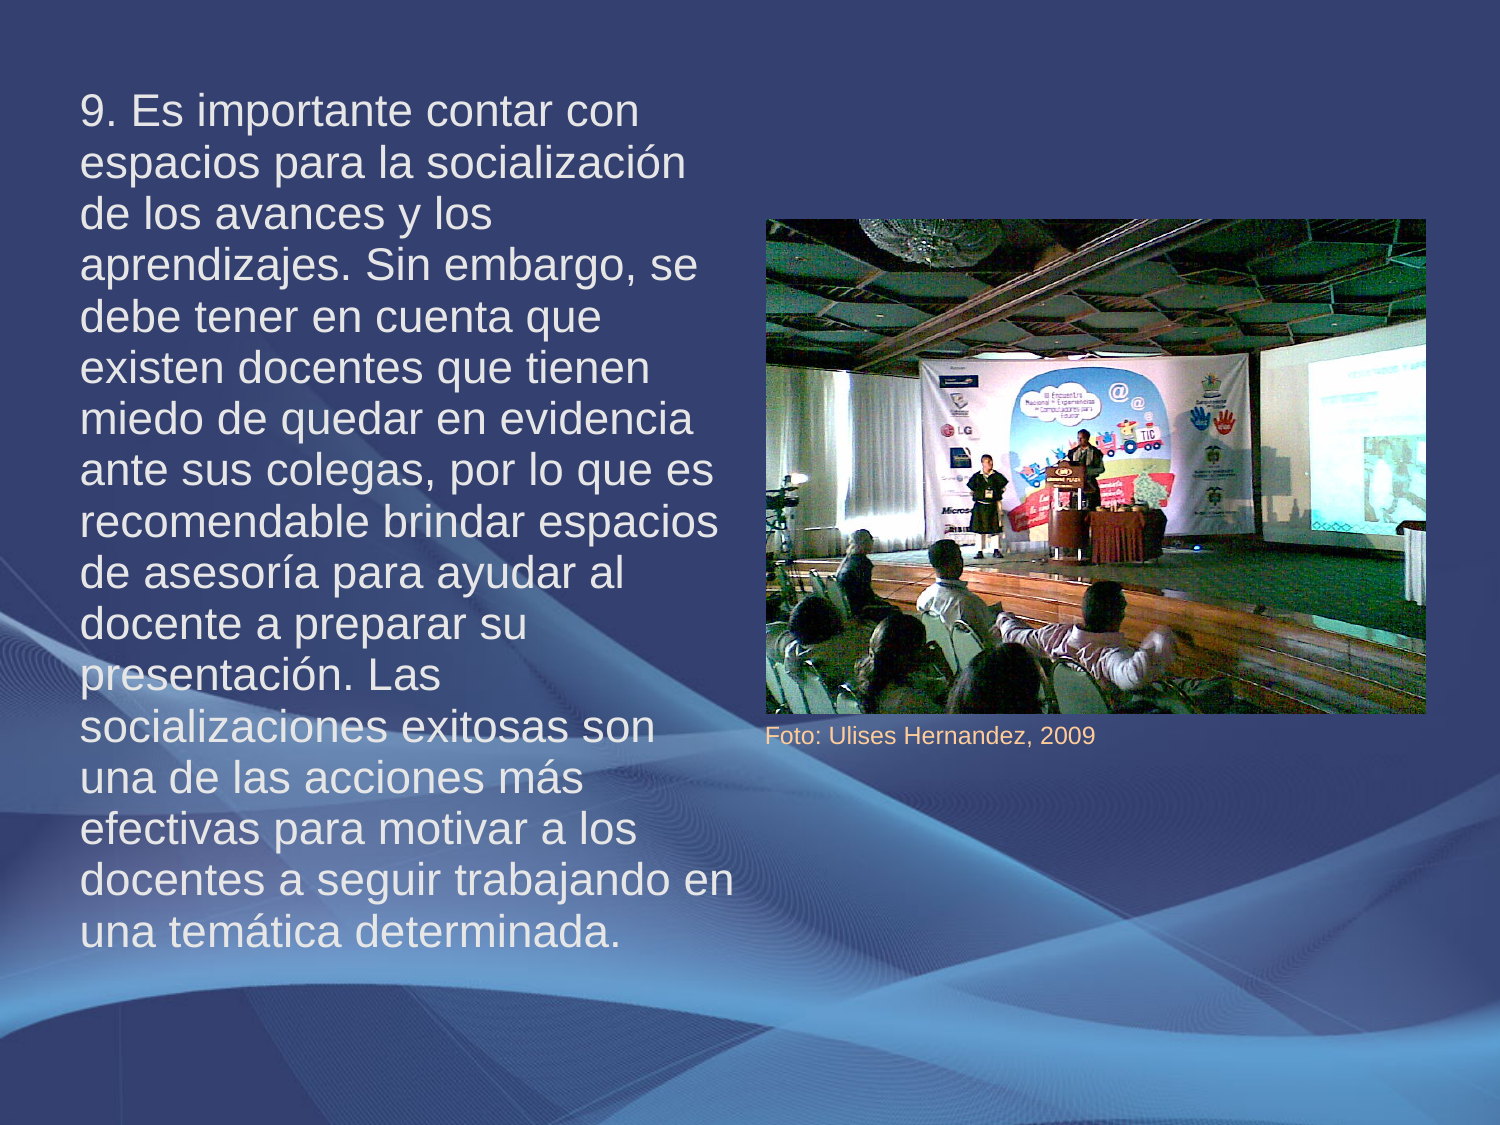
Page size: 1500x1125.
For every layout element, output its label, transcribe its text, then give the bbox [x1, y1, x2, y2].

text_box Foto: Ulises Hernandez, 2009 [750, 714, 1112, 758]
picture [0, 0, 1500, 1125]
list 9. Es importante contar con espacios para la socialización de los avances y los aprendizajes. Sin embargo, se debe tener en cuenta que existen docentes que tienen miedo de quedar en evidencia ante sus colegas, por lo que es recomendable brindar espacios de asesoría para ayudar al docente a preparar su presentación. Las socializaciones exitosas son una de las acciones más efectivas para motivar a los docentes a seguir trabajando en una temática determinada. [79, 85, 739, 957]
